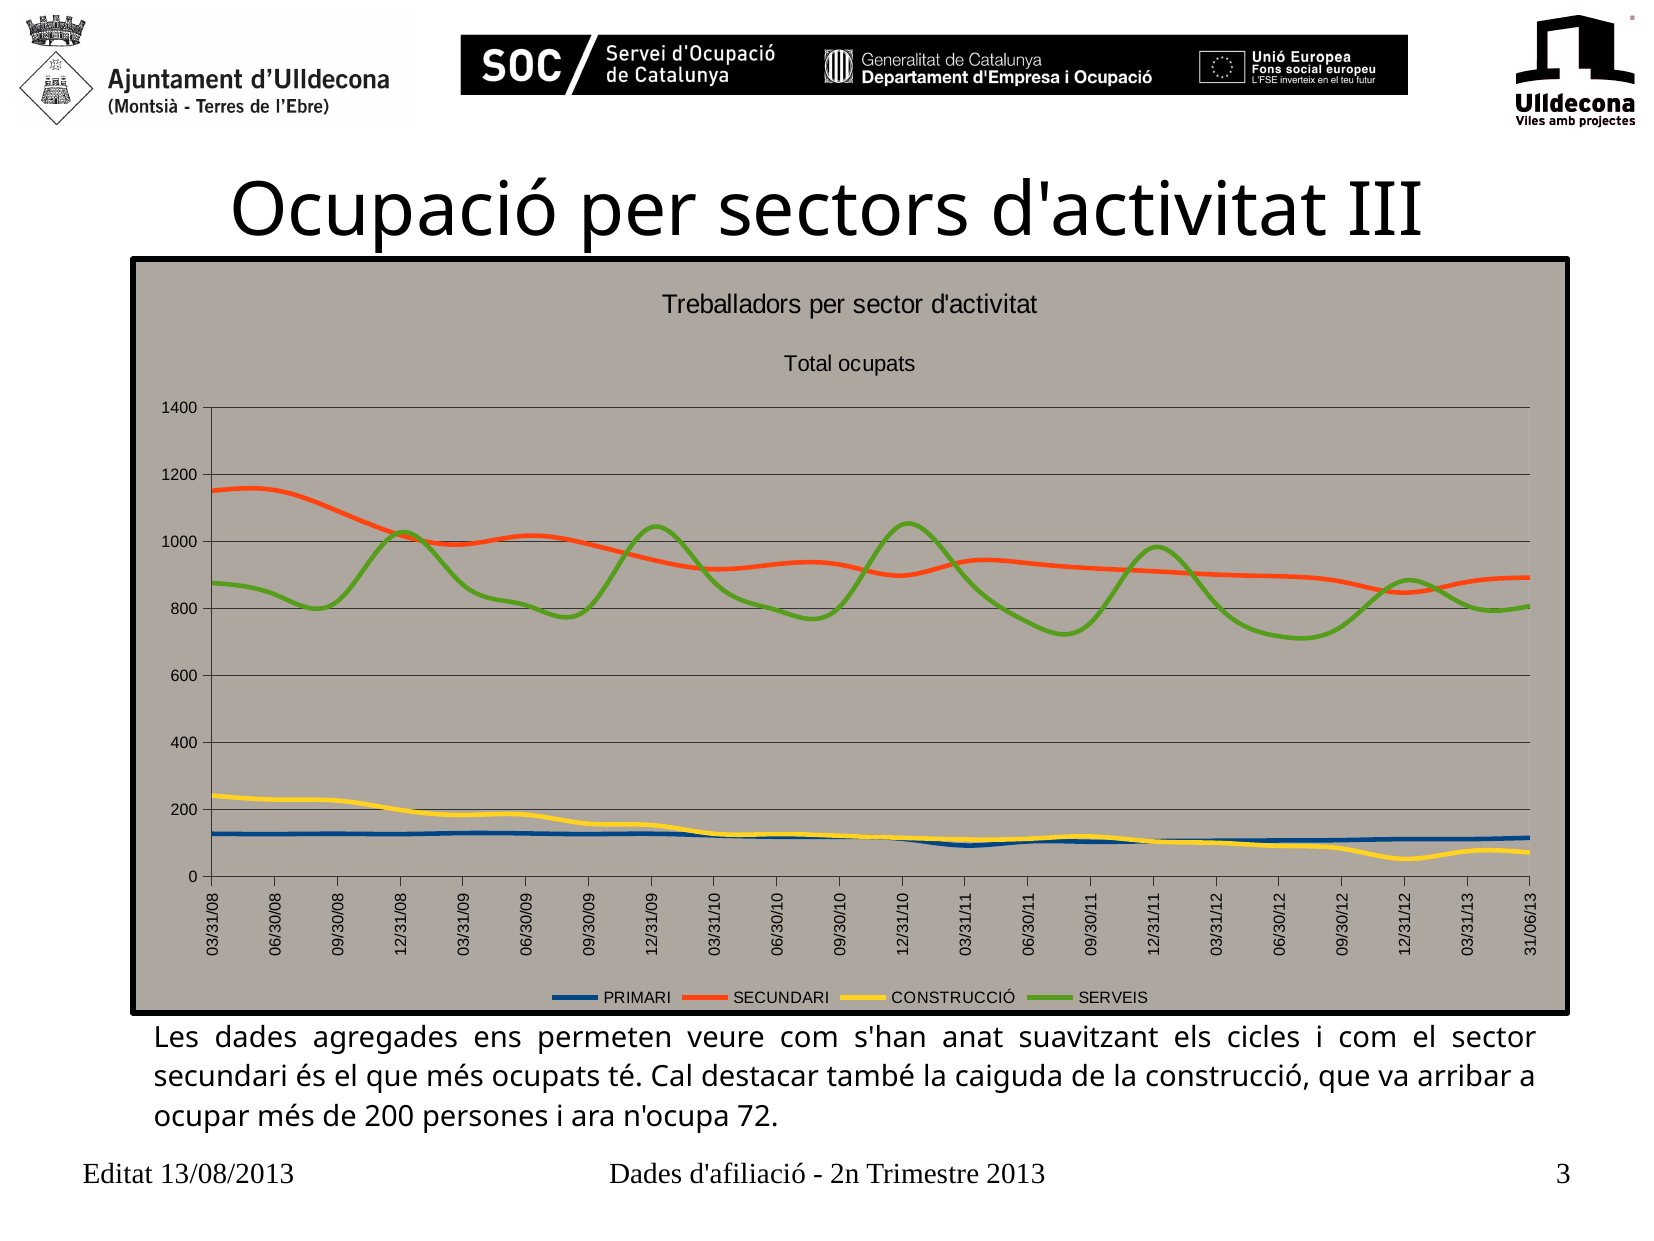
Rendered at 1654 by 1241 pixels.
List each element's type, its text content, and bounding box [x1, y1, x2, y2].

picture [11, 10, 417, 130]
picture [1511, 11, 1638, 130]
title Ocupació per sectors d'activitat III [82, 129, 1571, 284]
picture [460, 34, 1408, 95]
list Les dades agregades ens permeten veure com s'han anat suavitzant els cicles i com el sector secundari és el que més ocupats té. Cal destacar també la caiguda de la construcció, que va arribar a ocupar més de 200 persones i ara n'ocupa 72. [82, 1015, 1538, 1146]
chart [129, 256, 1571, 1016]
